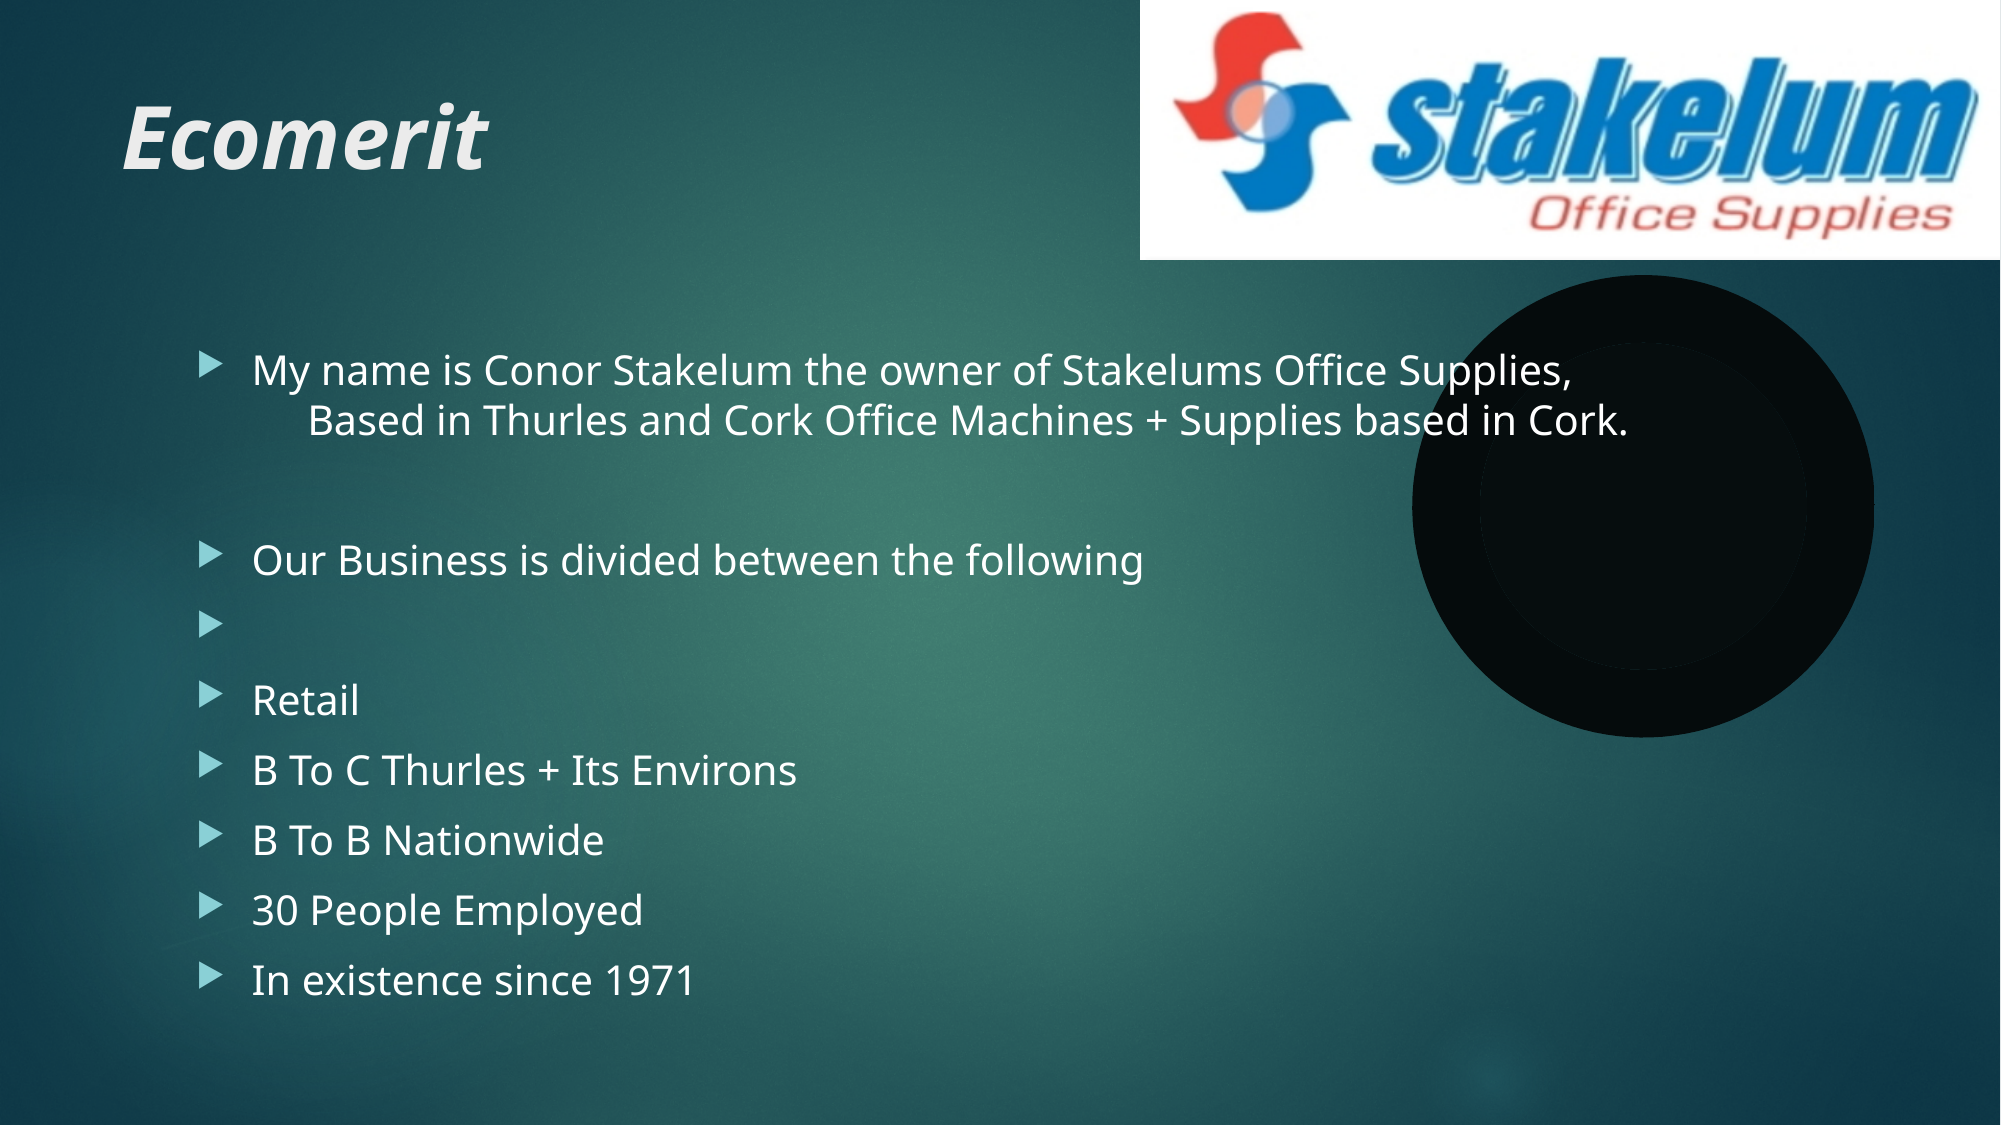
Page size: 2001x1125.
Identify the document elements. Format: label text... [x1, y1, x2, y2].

list My name is Conor Stakelum the owner of Stakelums Office Supplies, Based in Thurles and Cork Office Machines + Supplies based in Cork. Our Business is divided between the following Retail B To C Thurles + Its Environs B To B Nationwide 30 People Employed In existence since 1971 [181, 336, 1649, 1026]
picture [1140, 0, 2000, 260]
title Ecomerit [106, 74, 1649, 305]
